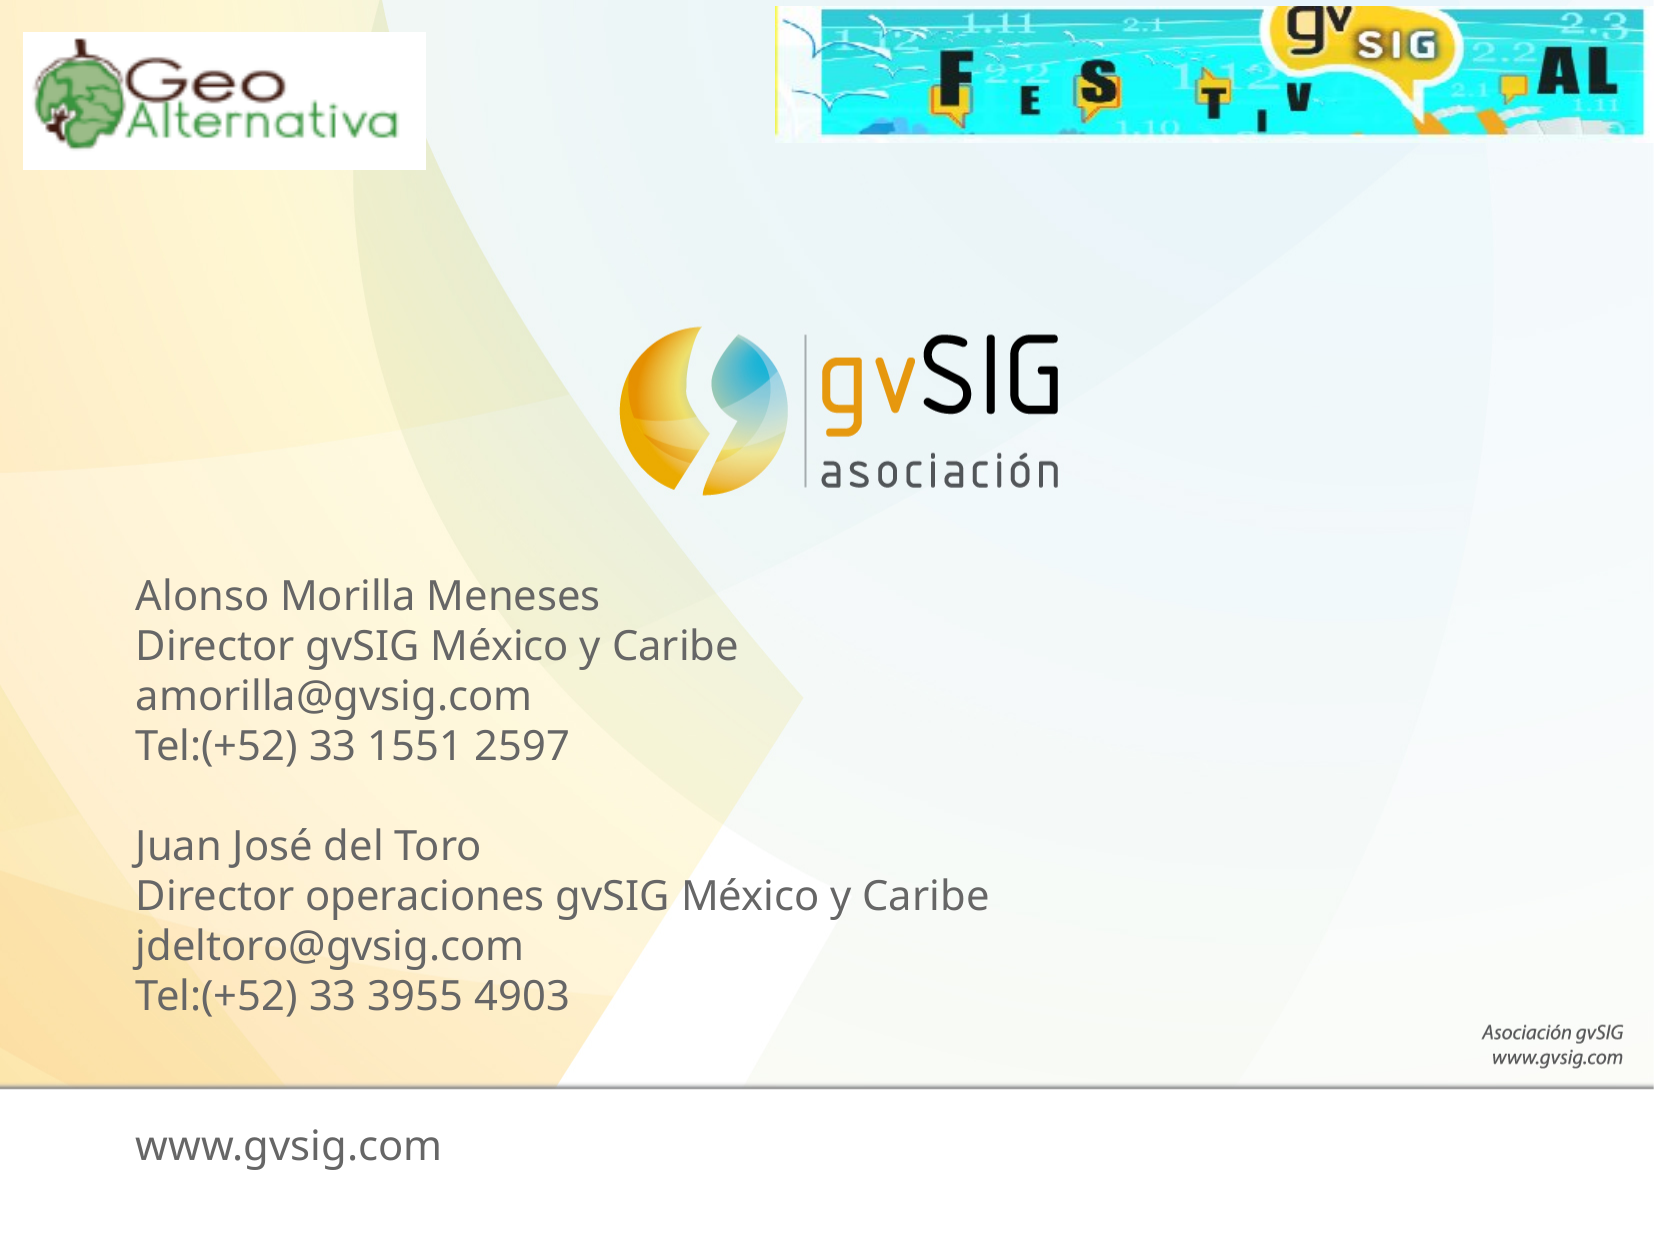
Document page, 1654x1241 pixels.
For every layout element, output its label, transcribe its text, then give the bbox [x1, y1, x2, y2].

picture [0, 0, 1654, 1241]
text_box Alonso Morilla Meneses Director gvSIG México y Caribe amorilla@gvsig.com Tel:(+52) 33 1551 2597 Juan José del Toro Director operaciones gvSIG México y Caribe jdeltoro@gvsig.com Tel:(+52) 33 3955 4903 www.gvsig.com [135, 508, 1565, 1241]
